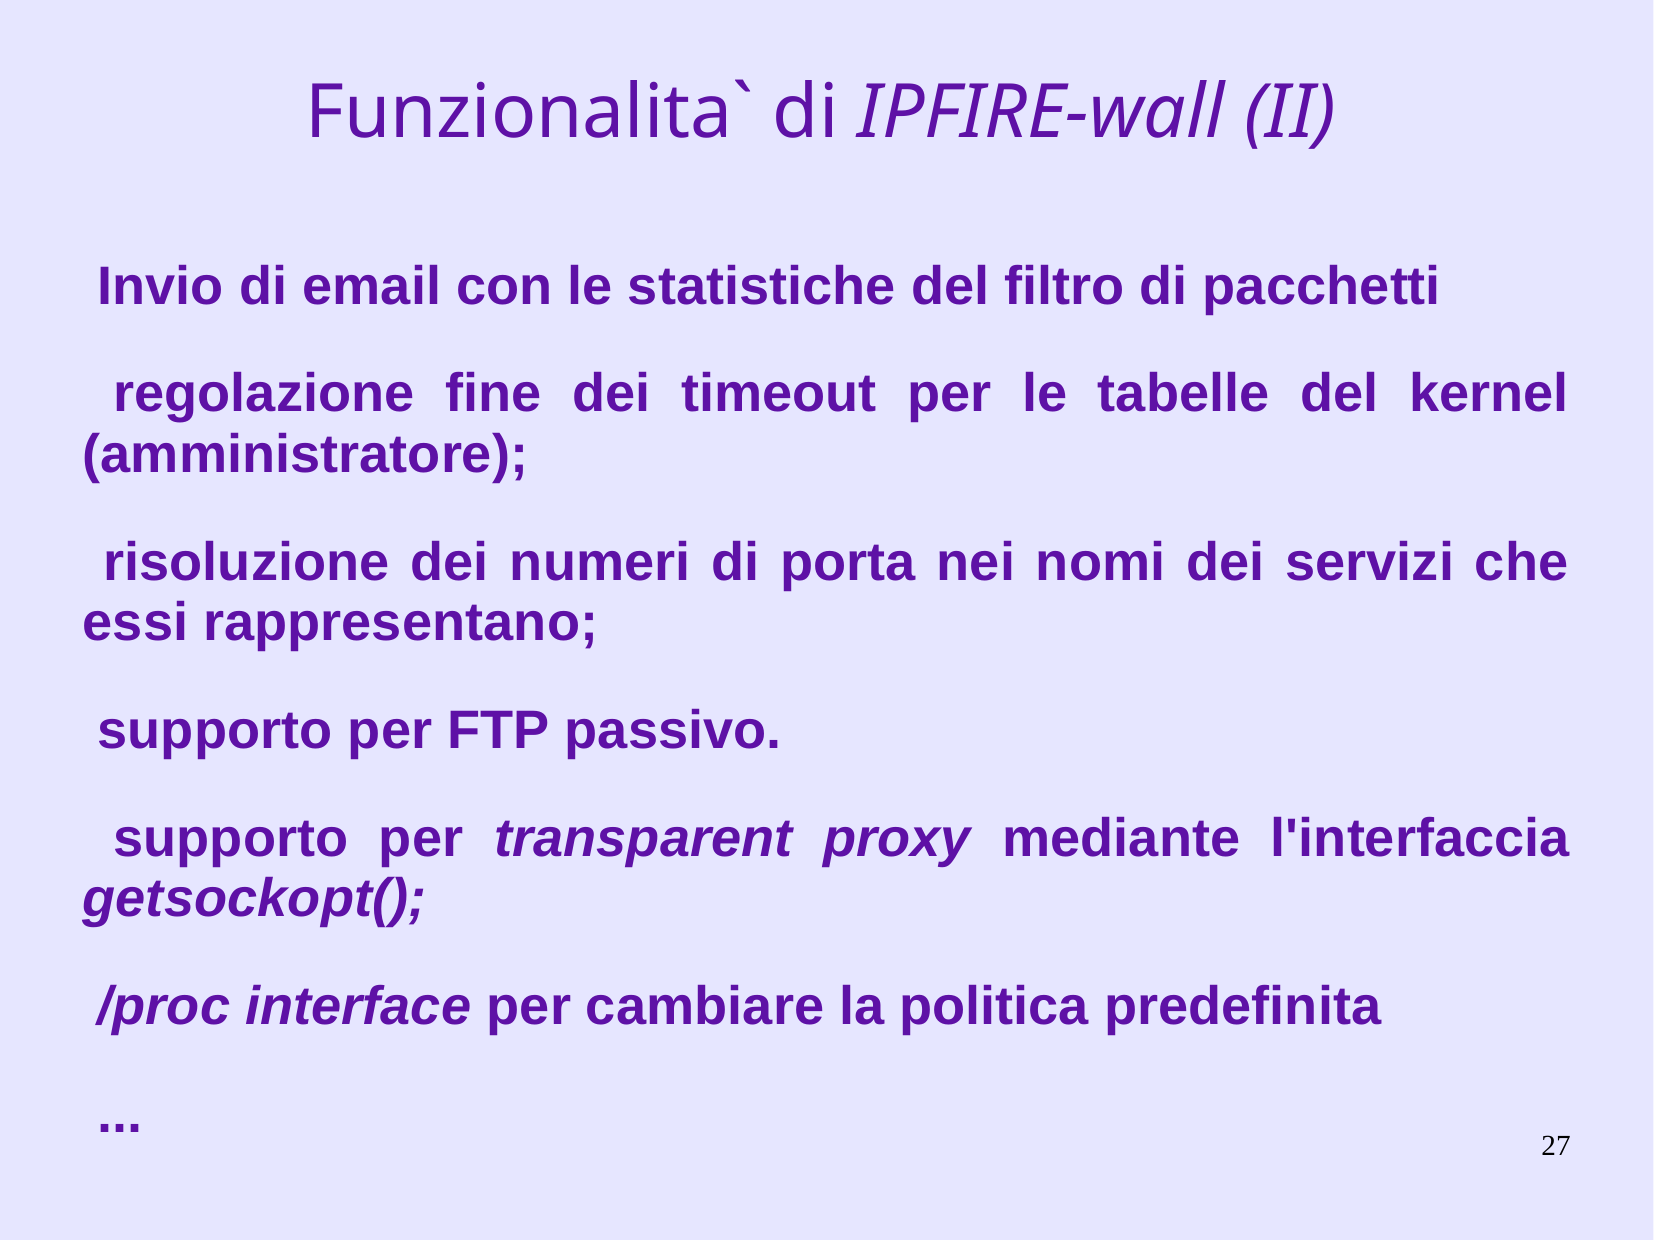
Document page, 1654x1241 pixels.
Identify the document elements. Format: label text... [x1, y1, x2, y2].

subtitle Invio di email con le statistiche del filtro di pacchetti regolazione fine dei timeout per le tabelle del kernel (amministratore); risoluzione dei numeri di porta nei nomi dei servizi che essi rappresentano; supporto per FTP passivo. supporto per transparent proxy mediante l'interfaccia getsockopt(); /proc interface per cambiare la politica predefinita ... [82, 255, 1571, 1144]
title Funzionalita` di IPFIRE-wall (II) [76, 29, 1565, 187]
